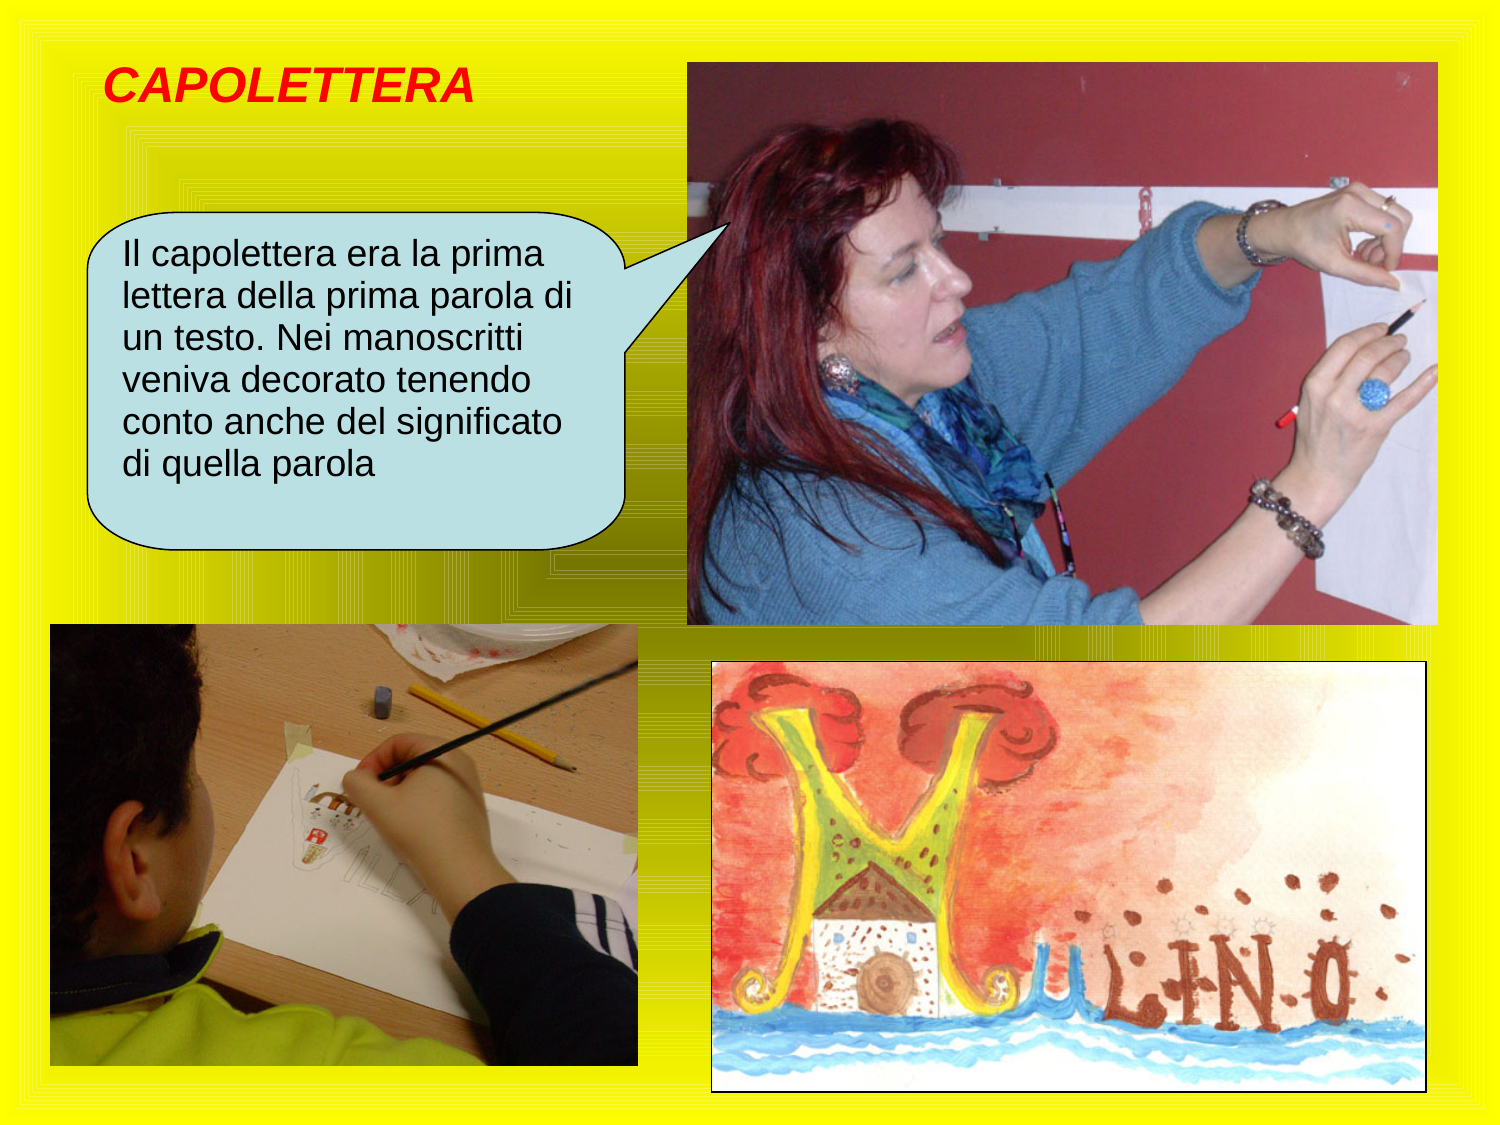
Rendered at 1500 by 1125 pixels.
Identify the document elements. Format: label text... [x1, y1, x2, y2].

text_box CAPOLETTERA [87, 49, 526, 122]
text_box Il capolettera era la prima lettera della prima parola di un testo. Nei manoscritti veniva decorato tenendo conto anche del significato di quella parola [87, 212, 731, 550]
picture [50, 624, 638, 1066]
picture [687, 62, 1438, 625]
picture [712, 662, 1426, 1092]
